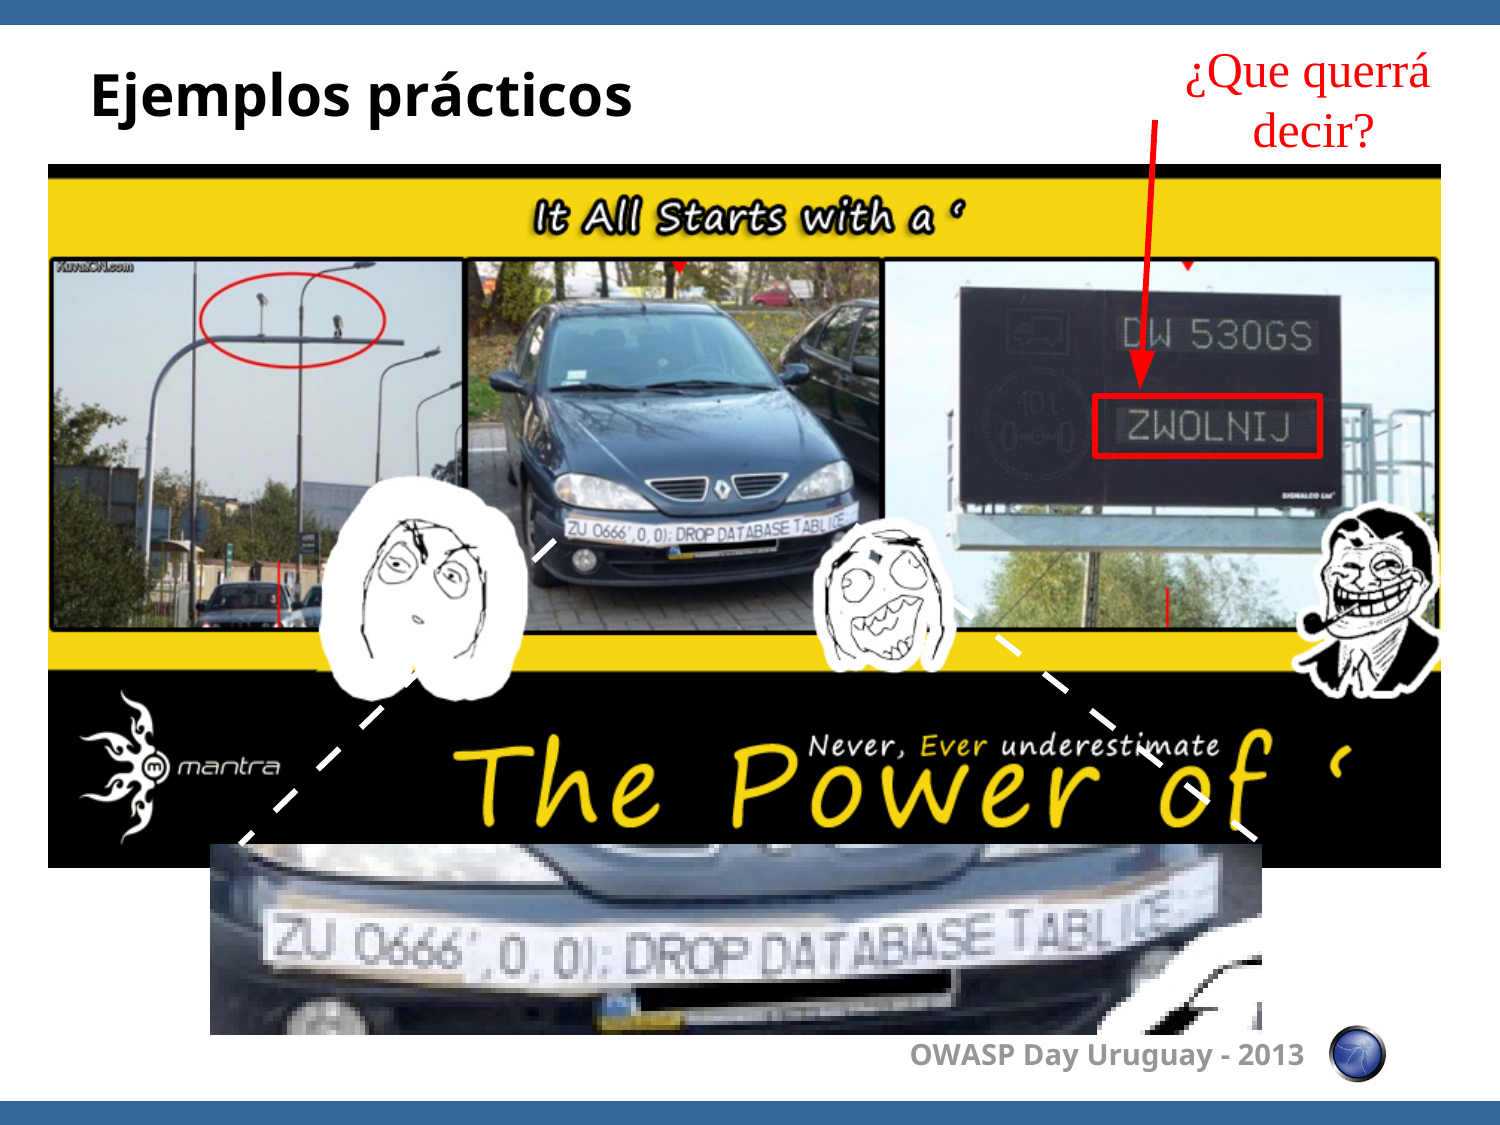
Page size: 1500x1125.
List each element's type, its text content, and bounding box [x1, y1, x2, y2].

picture [48, 164, 1441, 1036]
title Ejemplos prácticos [75, 28, 1426, 159]
picture [1325, 1024, 1388, 1083]
text_box ¿Que querrá decir? [1170, 30, 1458, 166]
